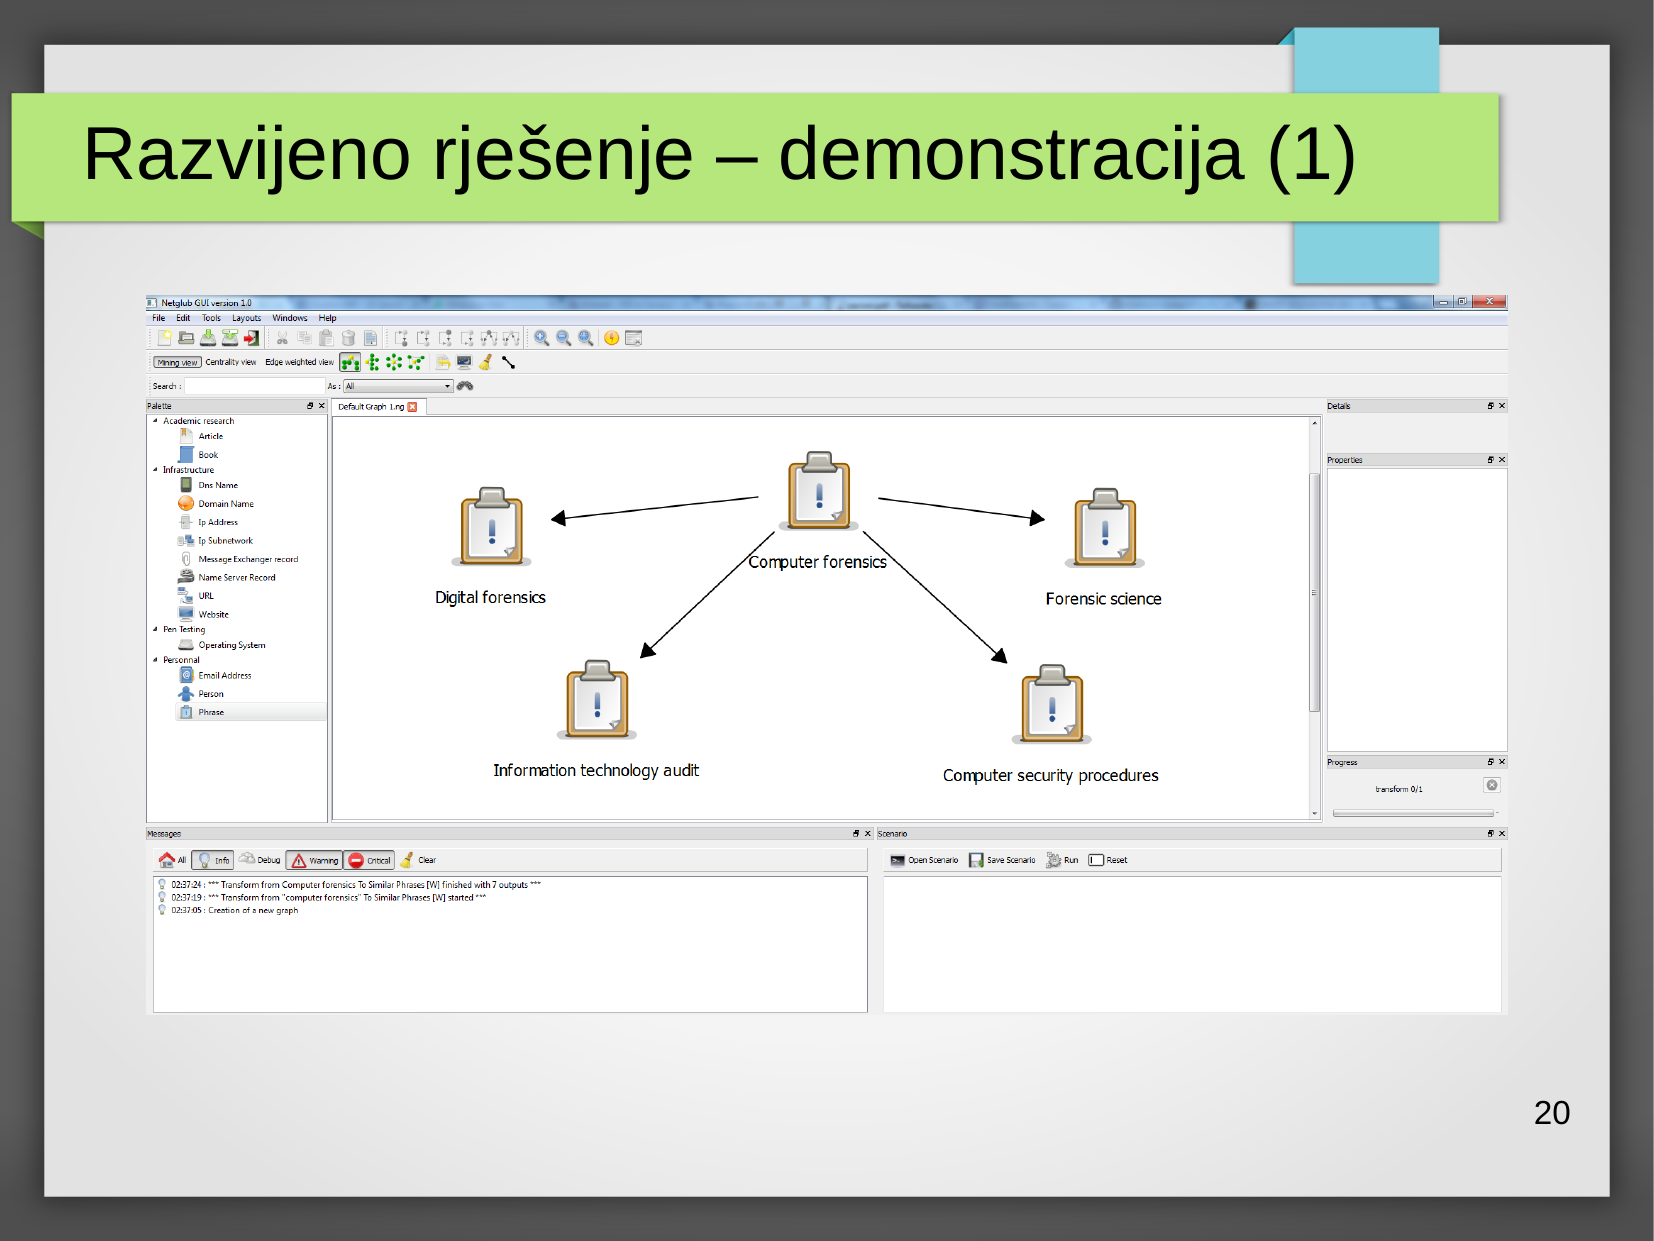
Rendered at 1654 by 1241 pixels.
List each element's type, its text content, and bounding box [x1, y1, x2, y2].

picture [0, 0, 1654, 1241]
title Razvijeno rješenje – demonstracija (1) [82, 94, 1489, 213]
